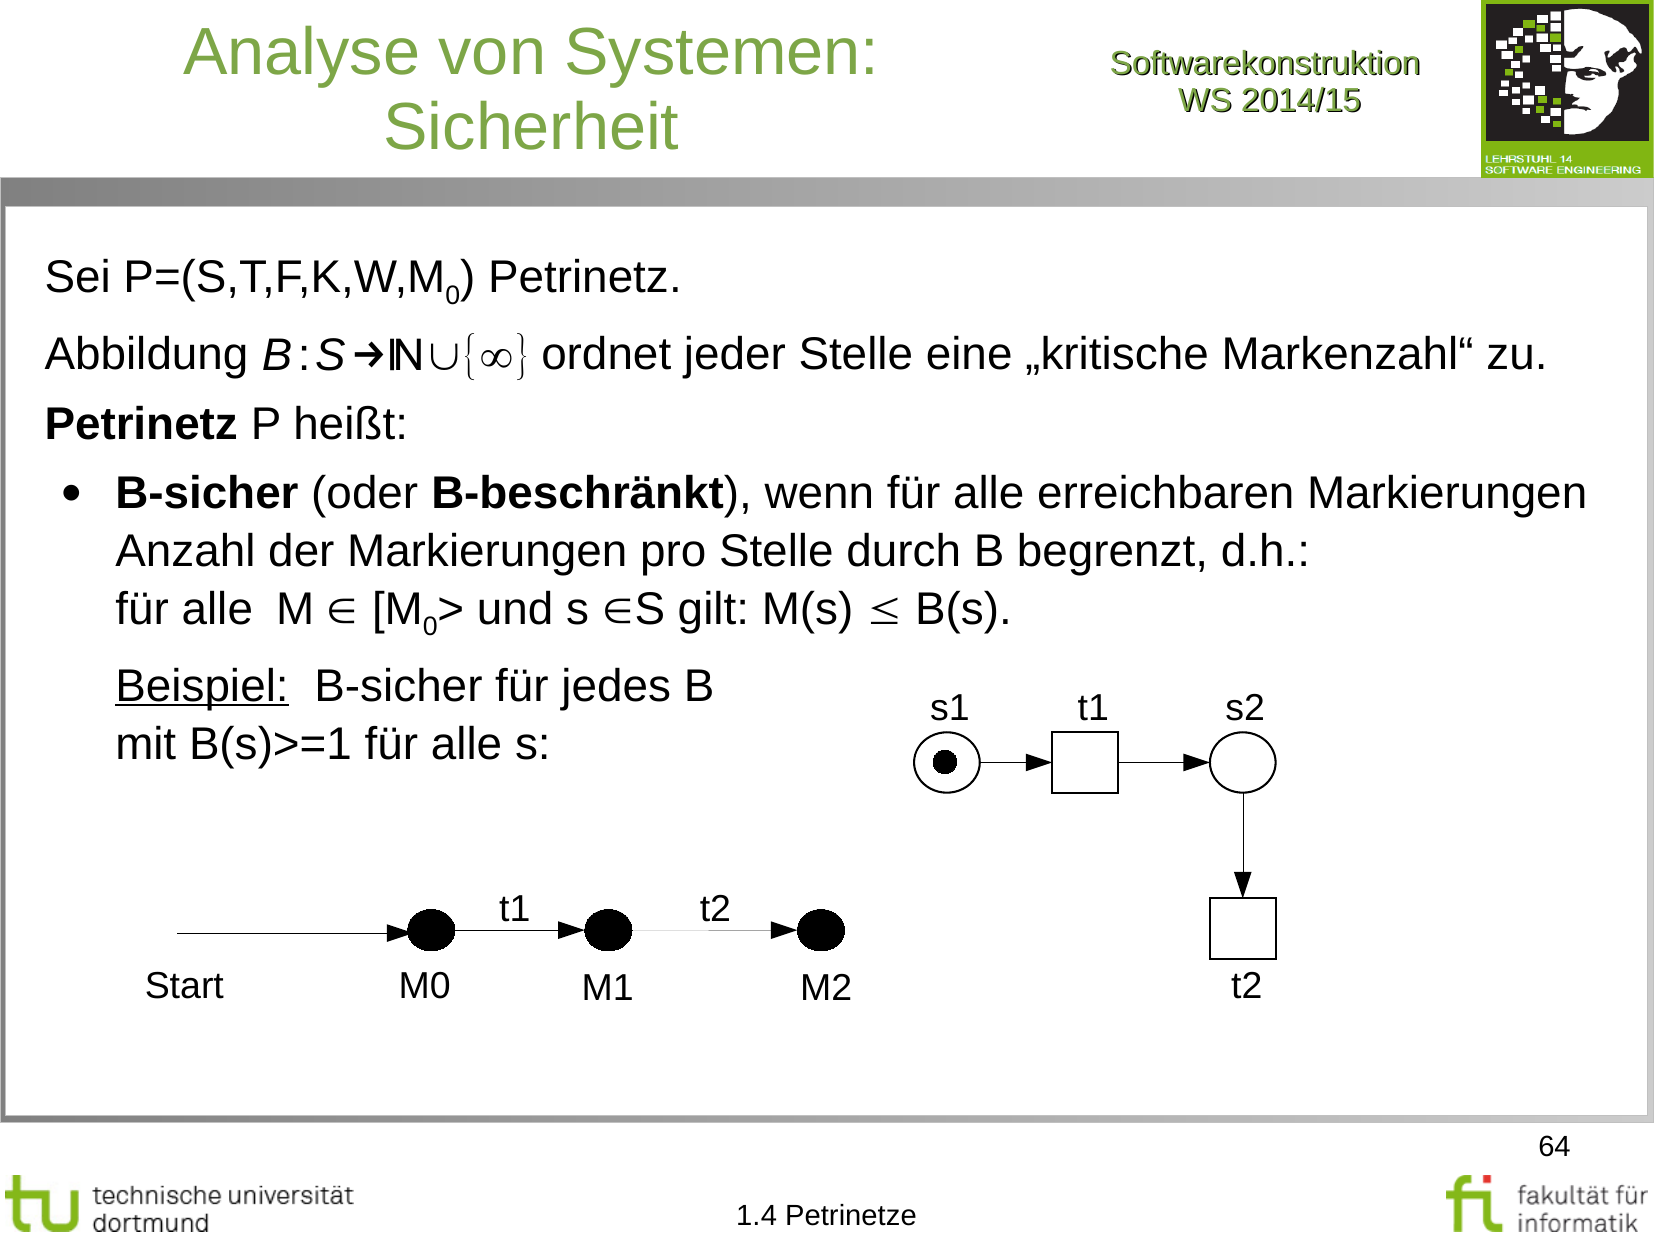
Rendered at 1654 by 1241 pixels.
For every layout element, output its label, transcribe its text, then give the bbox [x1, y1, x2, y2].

text_box [584, 909, 633, 951]
text_box t2 [1216, 956, 1306, 1014]
text_box Start [129, 956, 278, 1014]
text_box M0 [383, 956, 503, 1014]
text_box s2 [1210, 679, 1300, 737]
text_box t1 [1062, 679, 1152, 737]
picture [1481, 0, 1654, 178]
picture [5, 1175, 29, 1232]
text_box M1 [566, 958, 686, 1016]
picture [1625, 1175, 1648, 1232]
text_box t1 [484, 879, 573, 937]
text_box [915, 737, 978, 786]
text_box [407, 909, 455, 951]
text_box Sei P=(S,T,F,K,W,M0) Petrinetz. Abbildung ordnet jeder Stelle eine „kritische Markenzahl“ zu. Petrinetz P heißt: B-sicher (oder B-beschränkt), wenn für alle erreichbaren Markierungen Anzahl der Markierungen pro Stelle durch B begrenzt, d.h.: für alle M  [M0> und s S gilt: M(s)  B(s). Beispiel: B-sicher für jedes B mit B(s)>=1 für alle s: [29, 236, 1625, 1236]
title Analyse von Systemen: Sicherheit [0, 0, 1063, 178]
text_box t2 [685, 879, 774, 939]
chart [255, 329, 539, 382]
text_box s1 [915, 679, 1004, 737]
text_box [797, 909, 845, 951]
text_box M2 [785, 958, 904, 1016]
